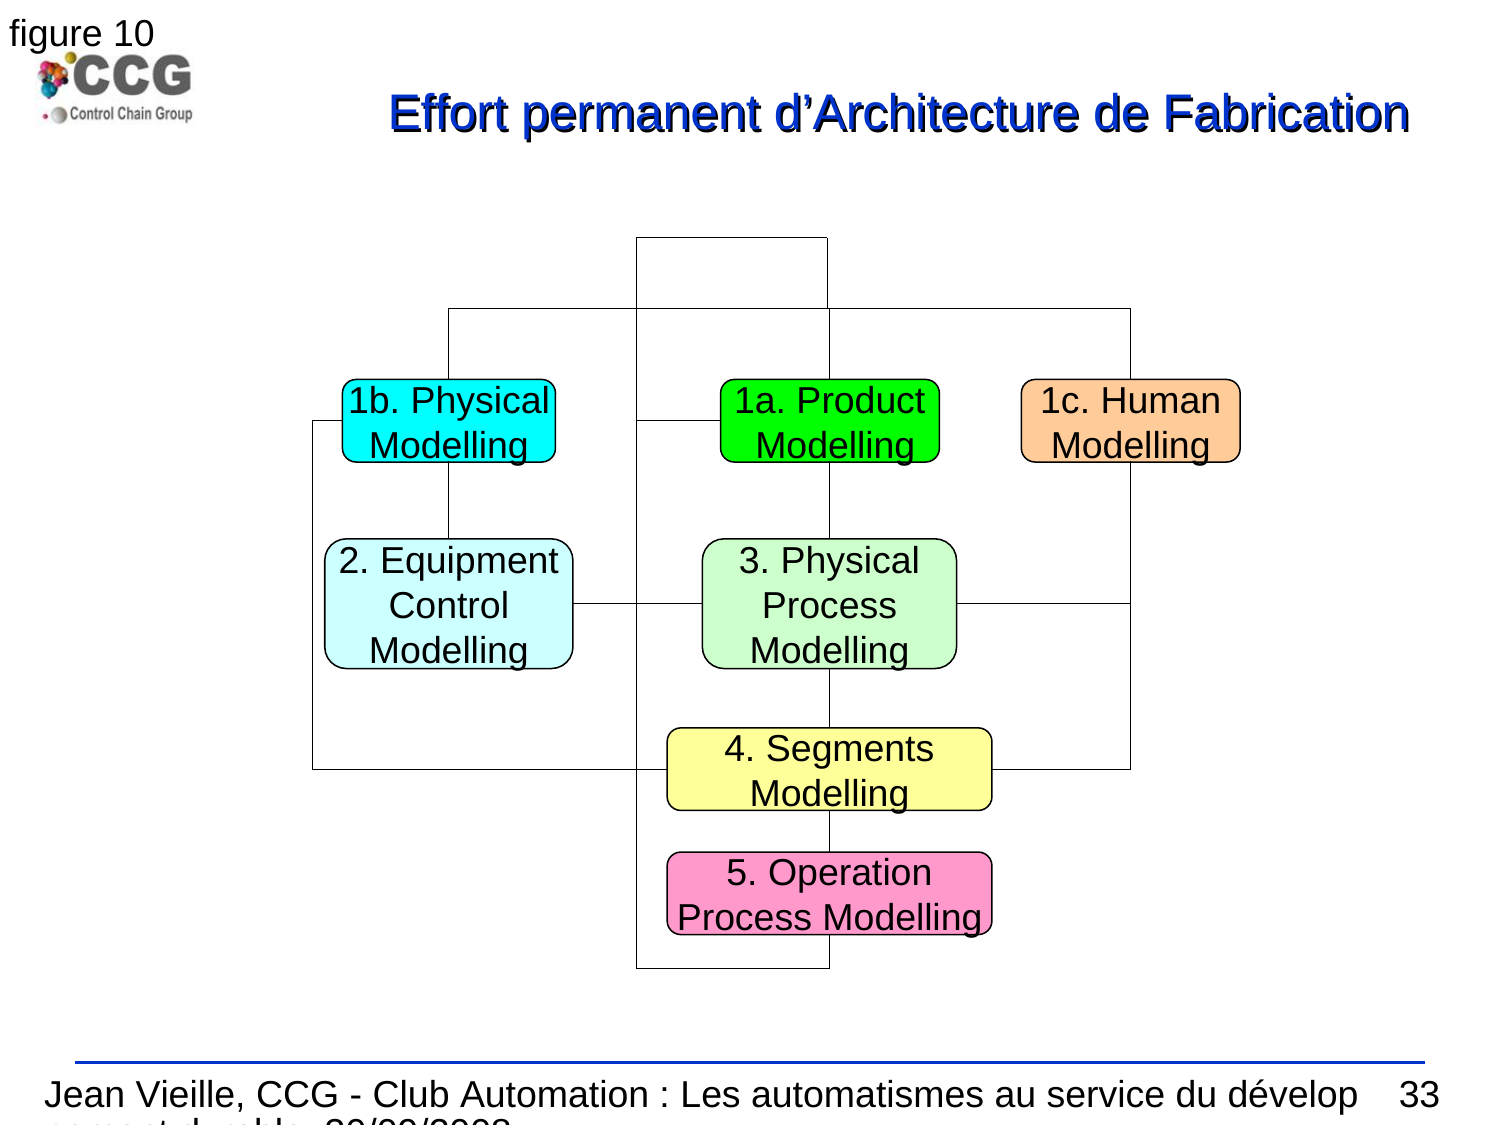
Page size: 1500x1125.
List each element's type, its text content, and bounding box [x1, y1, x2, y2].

text_box 3. Physical Process Modelling [702, 538, 957, 669]
text_box 2. Equipment Control Modelling [324, 538, 573, 669]
picture [35, 48, 195, 129]
text_box 1a. Product Modelling [720, 379, 940, 463]
text_box 4. Segments Modelling [667, 727, 992, 811]
title Effort permanent d’Architecture de Fabrication [236, 45, 1426, 176]
text_box figure 10 [0, 1, 170, 62]
text_box 1c. Human Modelling [1021, 379, 1241, 463]
text_box 1b. Physical Modelling [342, 379, 556, 463]
text_box 5. Operation Process Modelling [667, 852, 992, 935]
